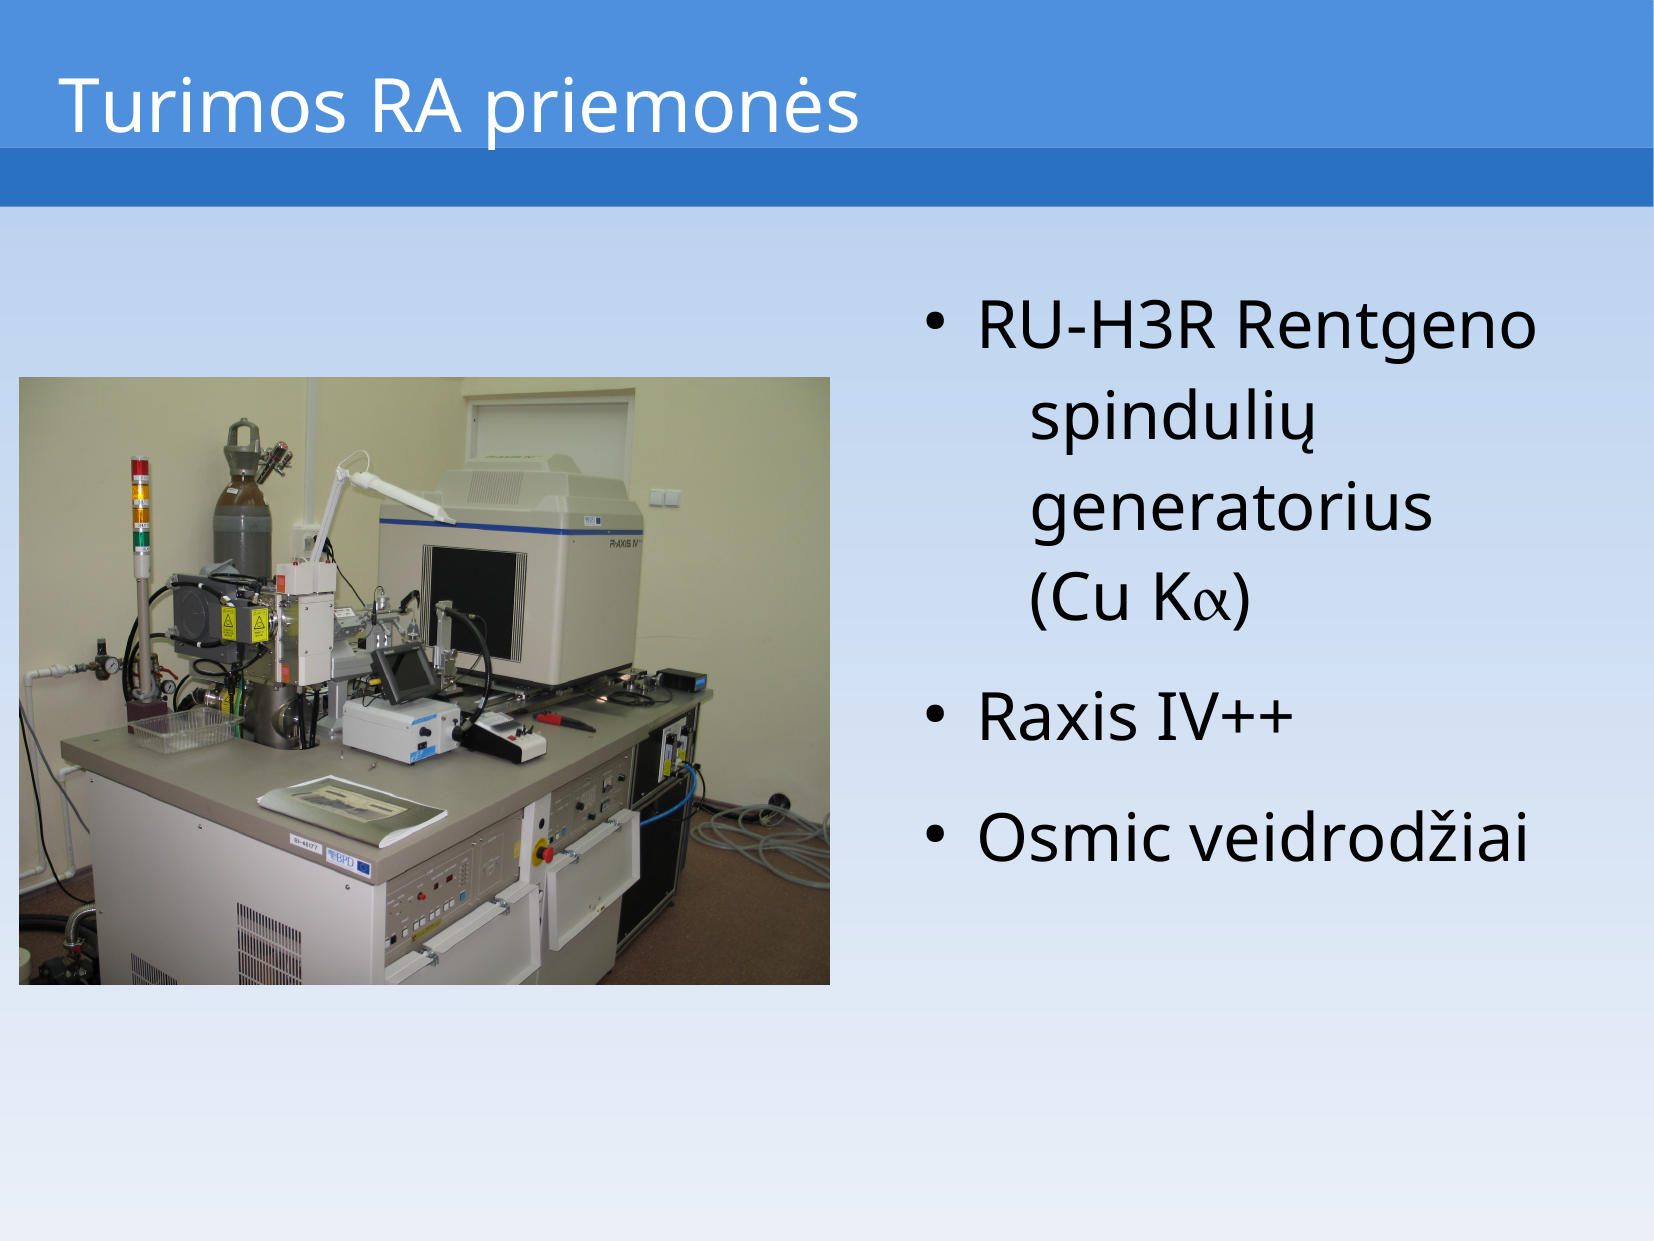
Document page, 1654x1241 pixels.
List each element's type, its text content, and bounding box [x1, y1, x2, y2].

list RU-H3R Rentgeno spindulių generatorius (Cu K) Raxis IV++ Osmic veidrodžiai [887, 277, 1571, 1109]
title Turimos RA priemonės [59, 29, 1418, 178]
picture [19, 377, 830, 985]
